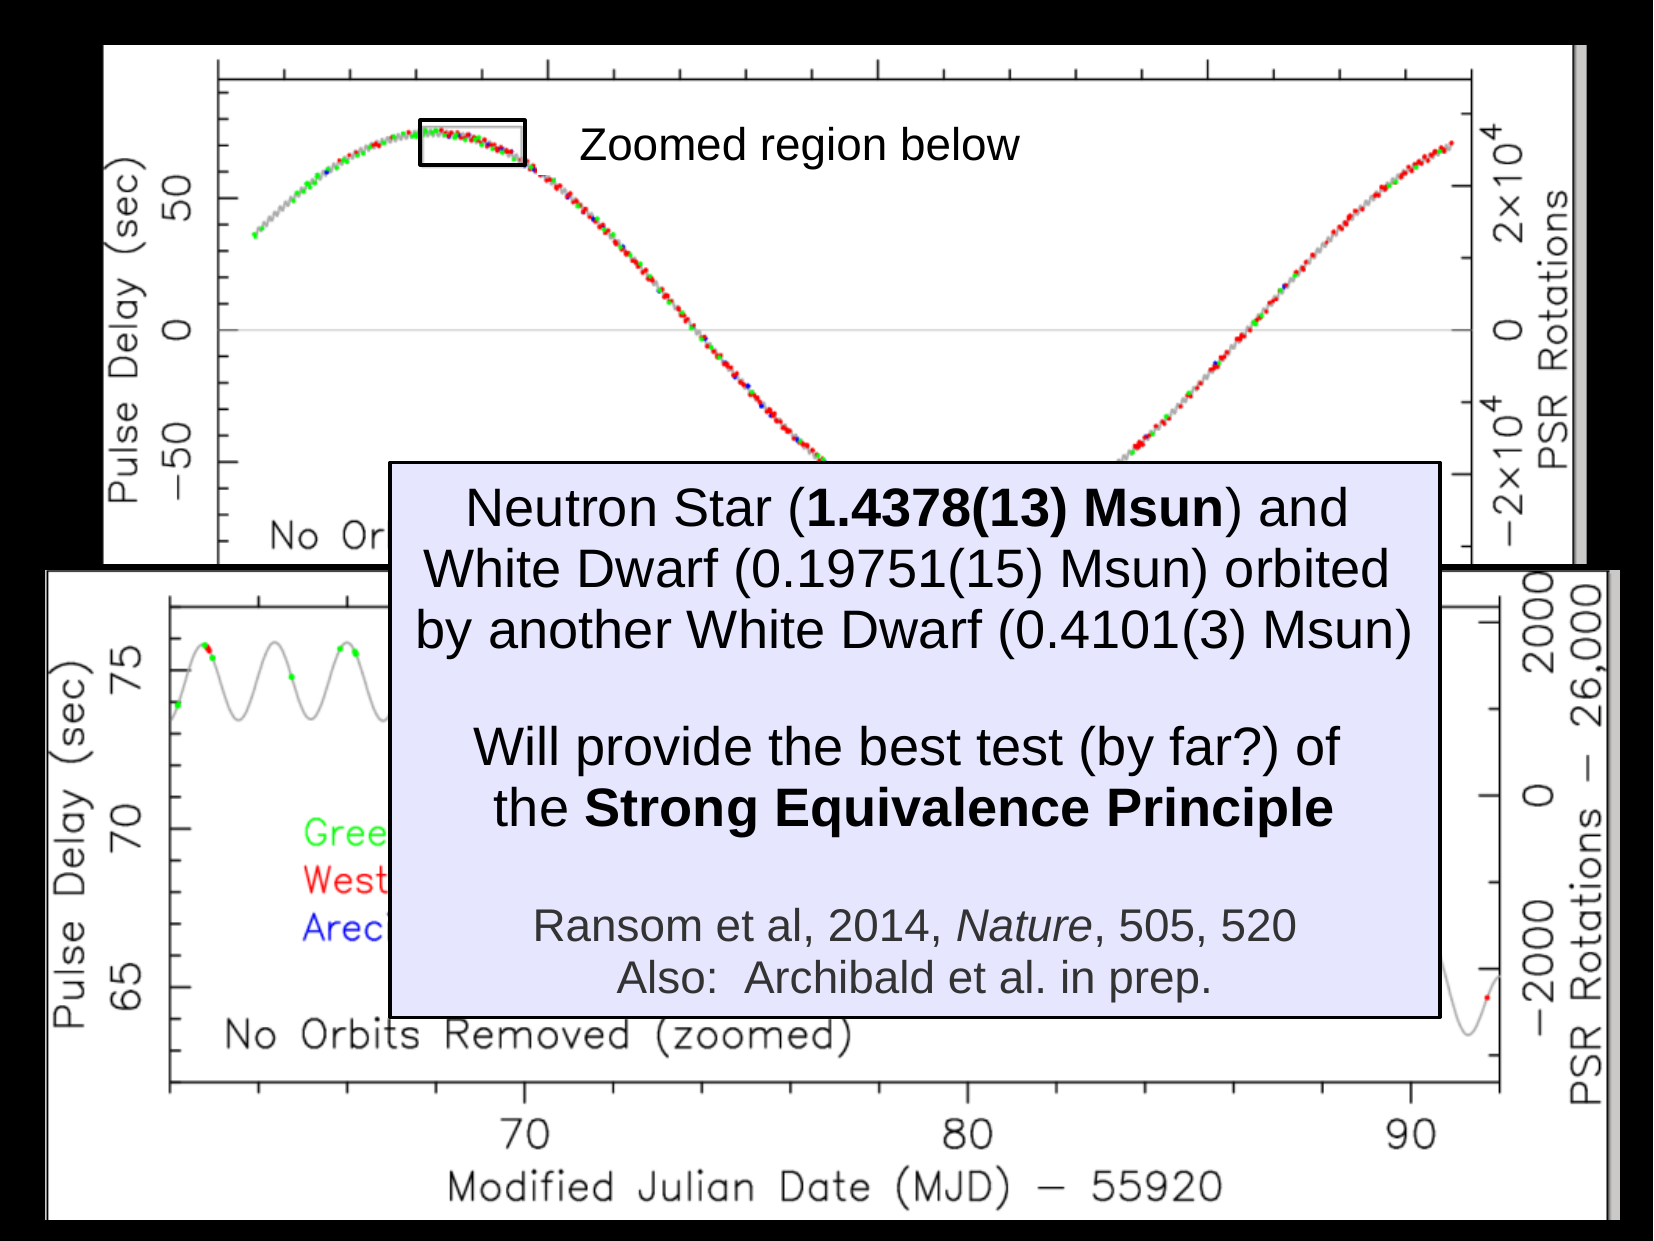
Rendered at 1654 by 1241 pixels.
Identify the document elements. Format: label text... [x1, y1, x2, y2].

text_box Zoomed region below [537, 114, 1063, 175]
text_box Neutron Star (1.4378(13) Msun) and White Dwarf (0.19751(15) Msun) orbited by another White Dwarf (0.4101(3) Msun) Will provide the best test (by far?) of the Strong Equivalence Principle Ransom et al, 2014, Nature, 505, 520 Also: Archibald et al. in prep. [390, 462, 1441, 1018]
picture [102, 45, 1587, 564]
picture [45, 570, 1621, 1220]
